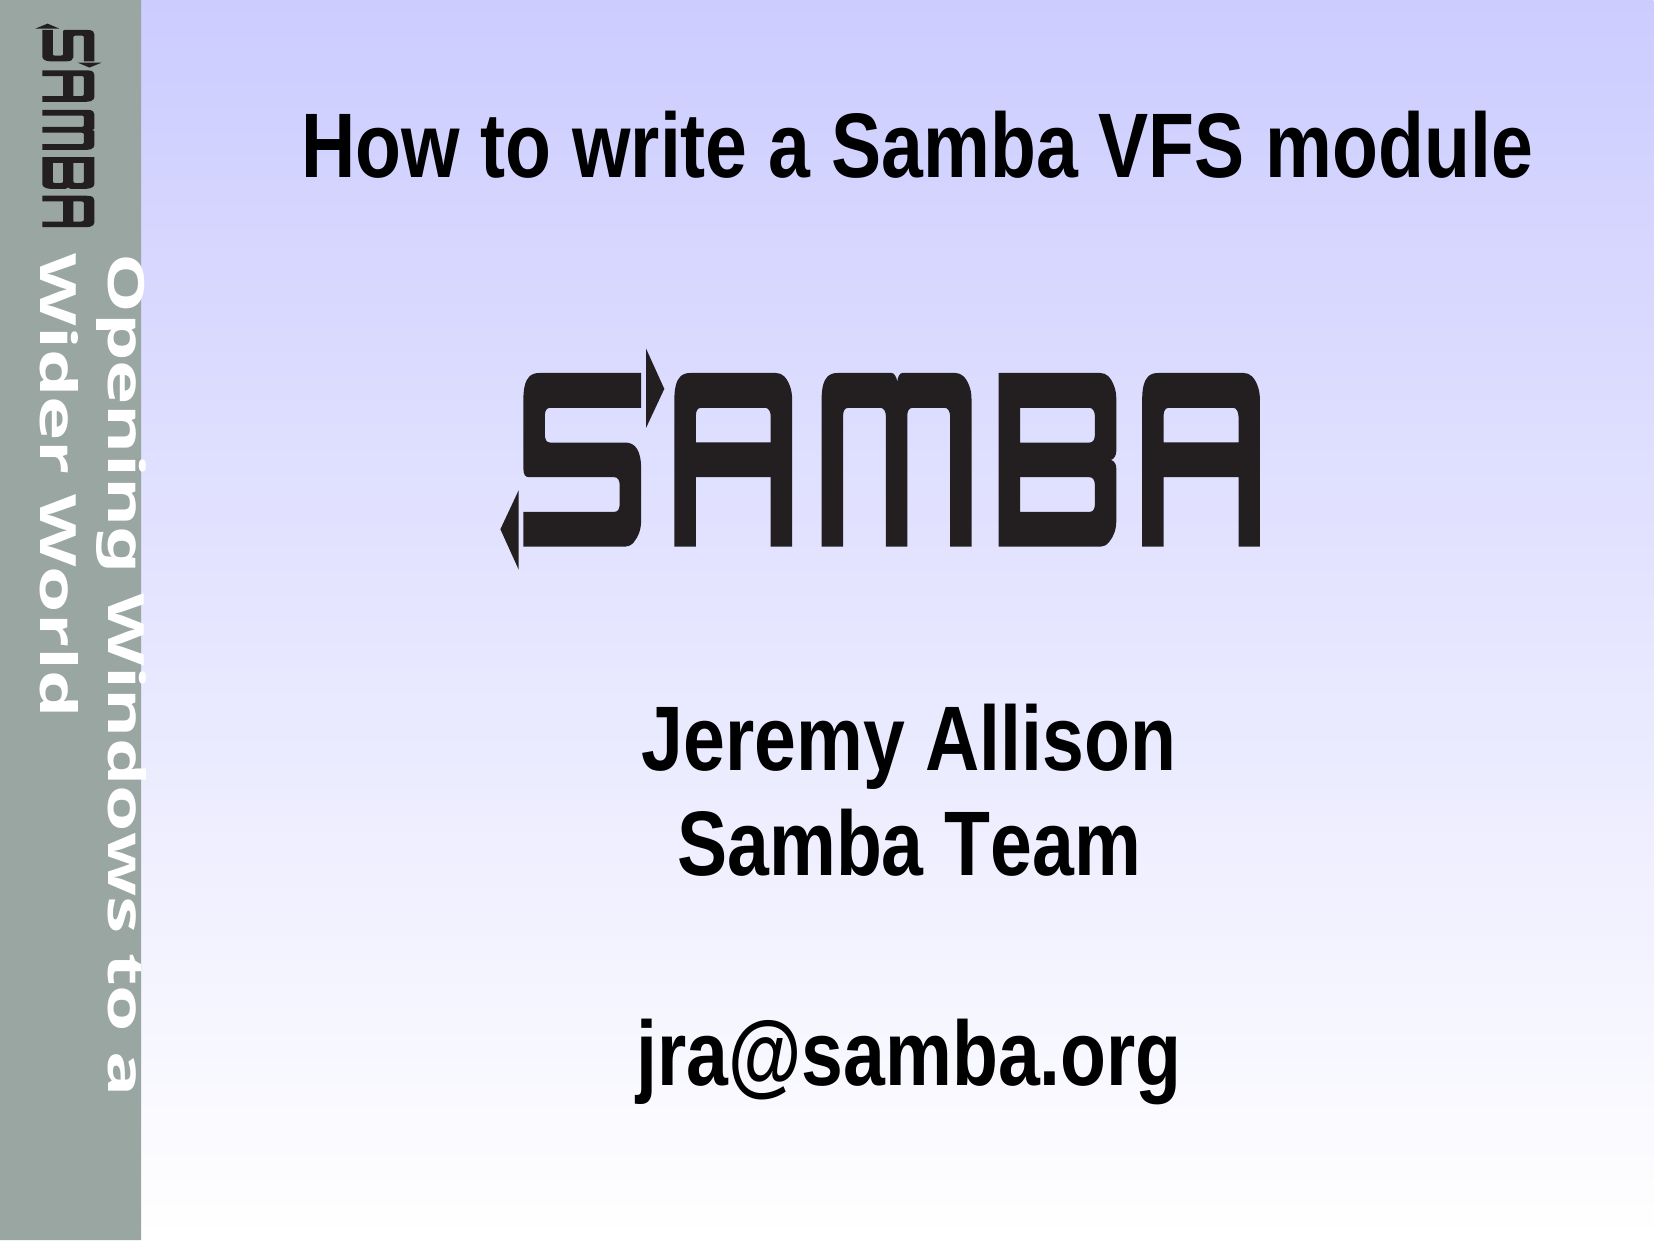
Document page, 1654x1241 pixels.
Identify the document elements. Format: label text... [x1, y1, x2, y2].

picture [500, 348, 1260, 570]
title Jeremy Allison Samba Team jra@samba.org [203, 635, 1616, 1155]
title How to write a Samba VFS module [212, 38, 1625, 250]
